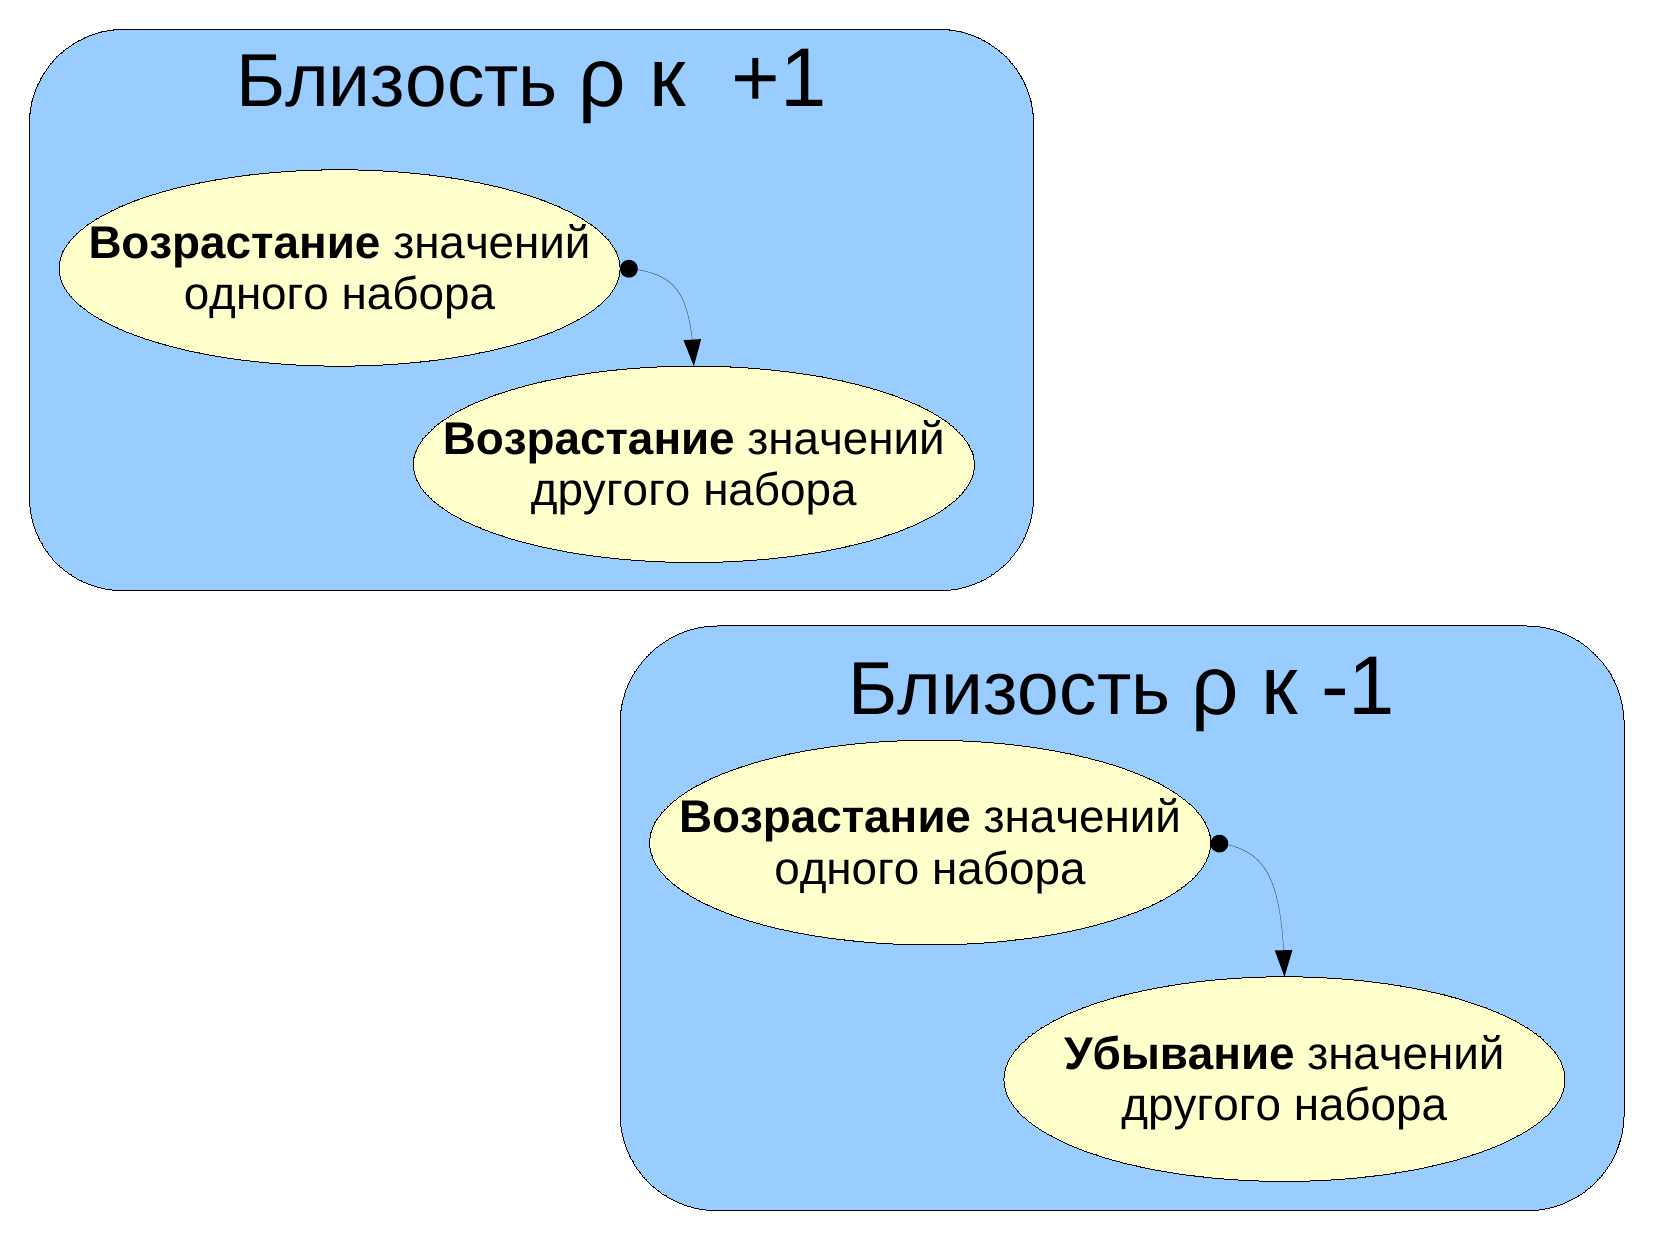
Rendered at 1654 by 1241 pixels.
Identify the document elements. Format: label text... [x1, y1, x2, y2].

text_box Возрастание значений одного набора [59, 169, 620, 367]
text_box Возрастание значений одного набора [649, 740, 1211, 945]
text_box Возрастание значений другого набора [413, 366, 975, 563]
text_box Близость ρ к -1 [620, 625, 1625, 1211]
text_box Убывание значений другого набора [1003, 976, 1565, 1182]
text_box Близость ρ к +1 [29, 29, 1034, 591]
